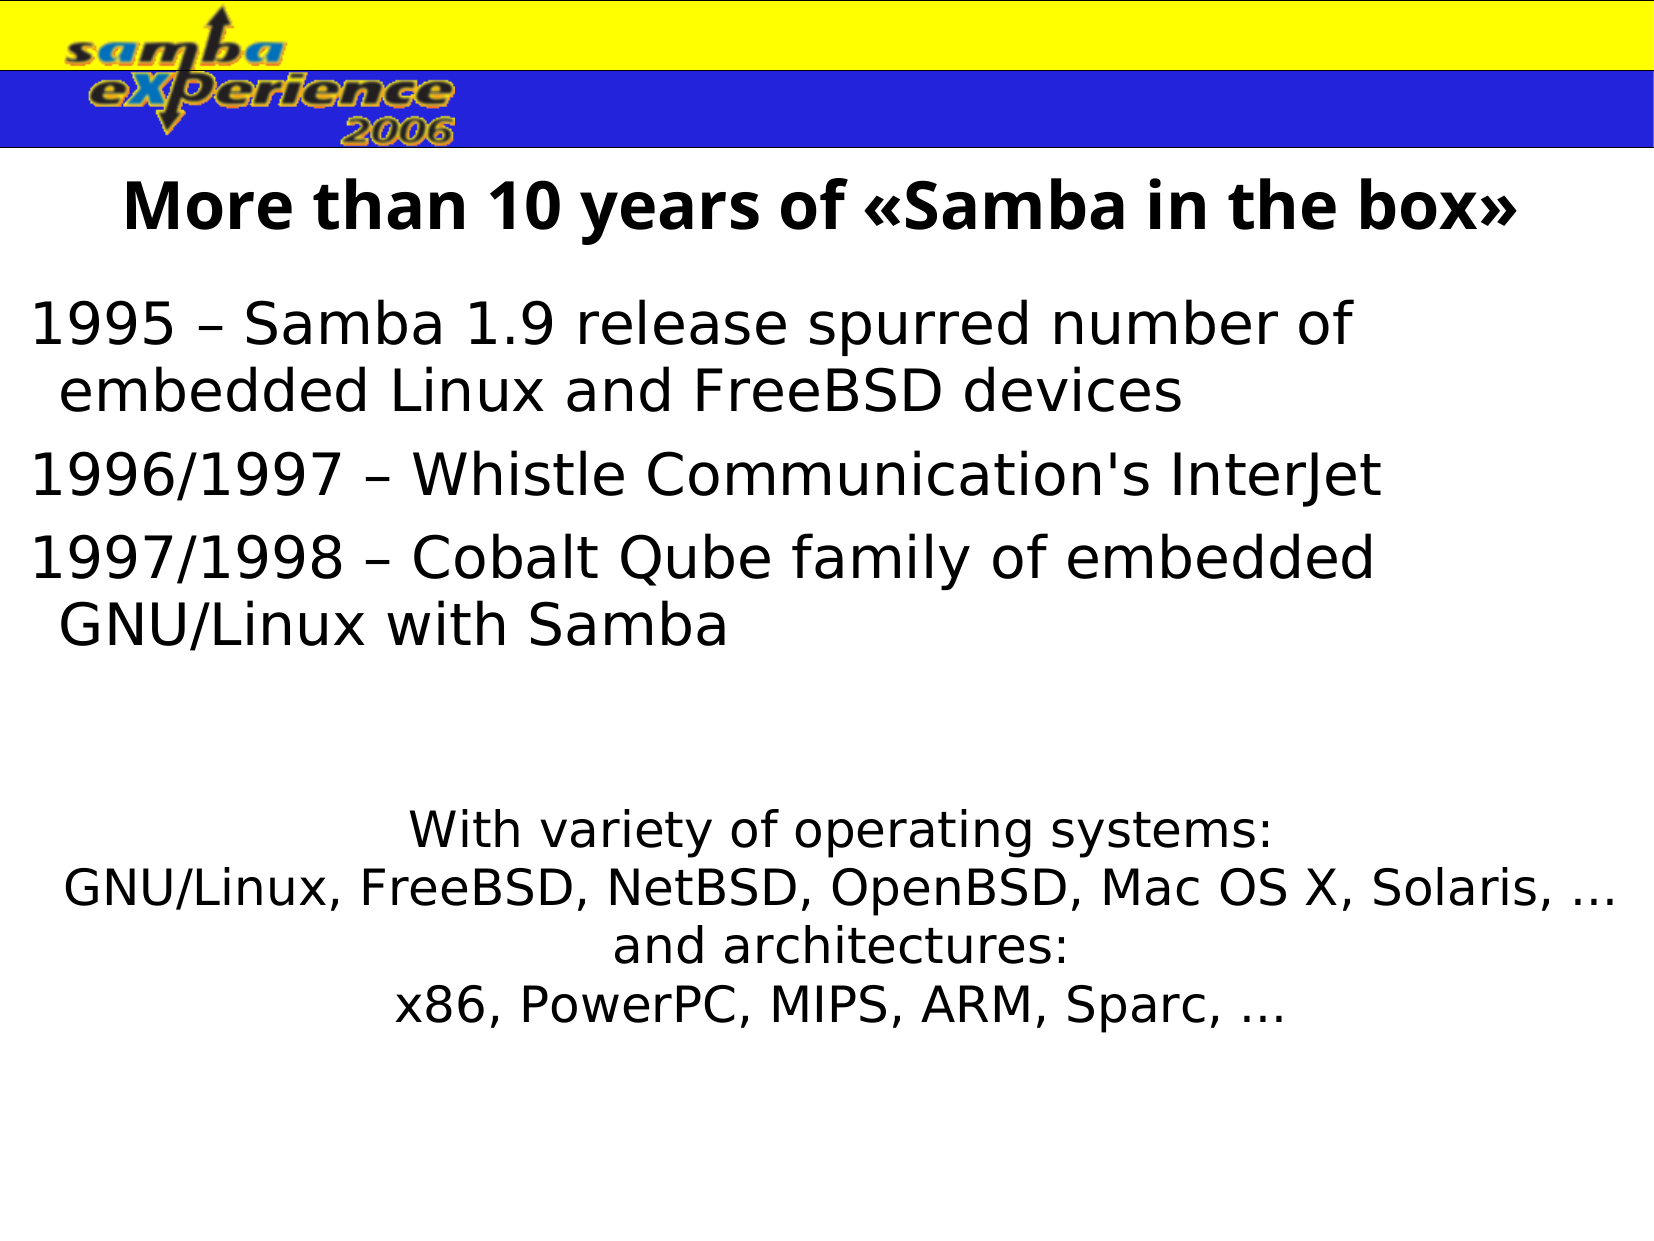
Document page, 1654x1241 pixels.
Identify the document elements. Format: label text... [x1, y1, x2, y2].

list 1995 – Samba 1.9 release spurred number of embedded Linux and FreeBSD devices 1996/1997 – Whistle Communication's InterJet 1997/1998 – Cobalt Qube family of embedded GNU/Linux with Samba With variety of operating systems: GNU/Linux, FreeBSD, NetBSD, OpenBSD, Mac OS X, Solaris, ... and architectures: x86, PowerPC, MIPS, ARM, Sparc, ... [29, 290, 1654, 1109]
picture [64, 148, 76, 154]
picture [64, 71, 455, 147]
picture [64, 2, 455, 70]
title More than 10 years of «Samba in the box» [76, 99, 1565, 290]
